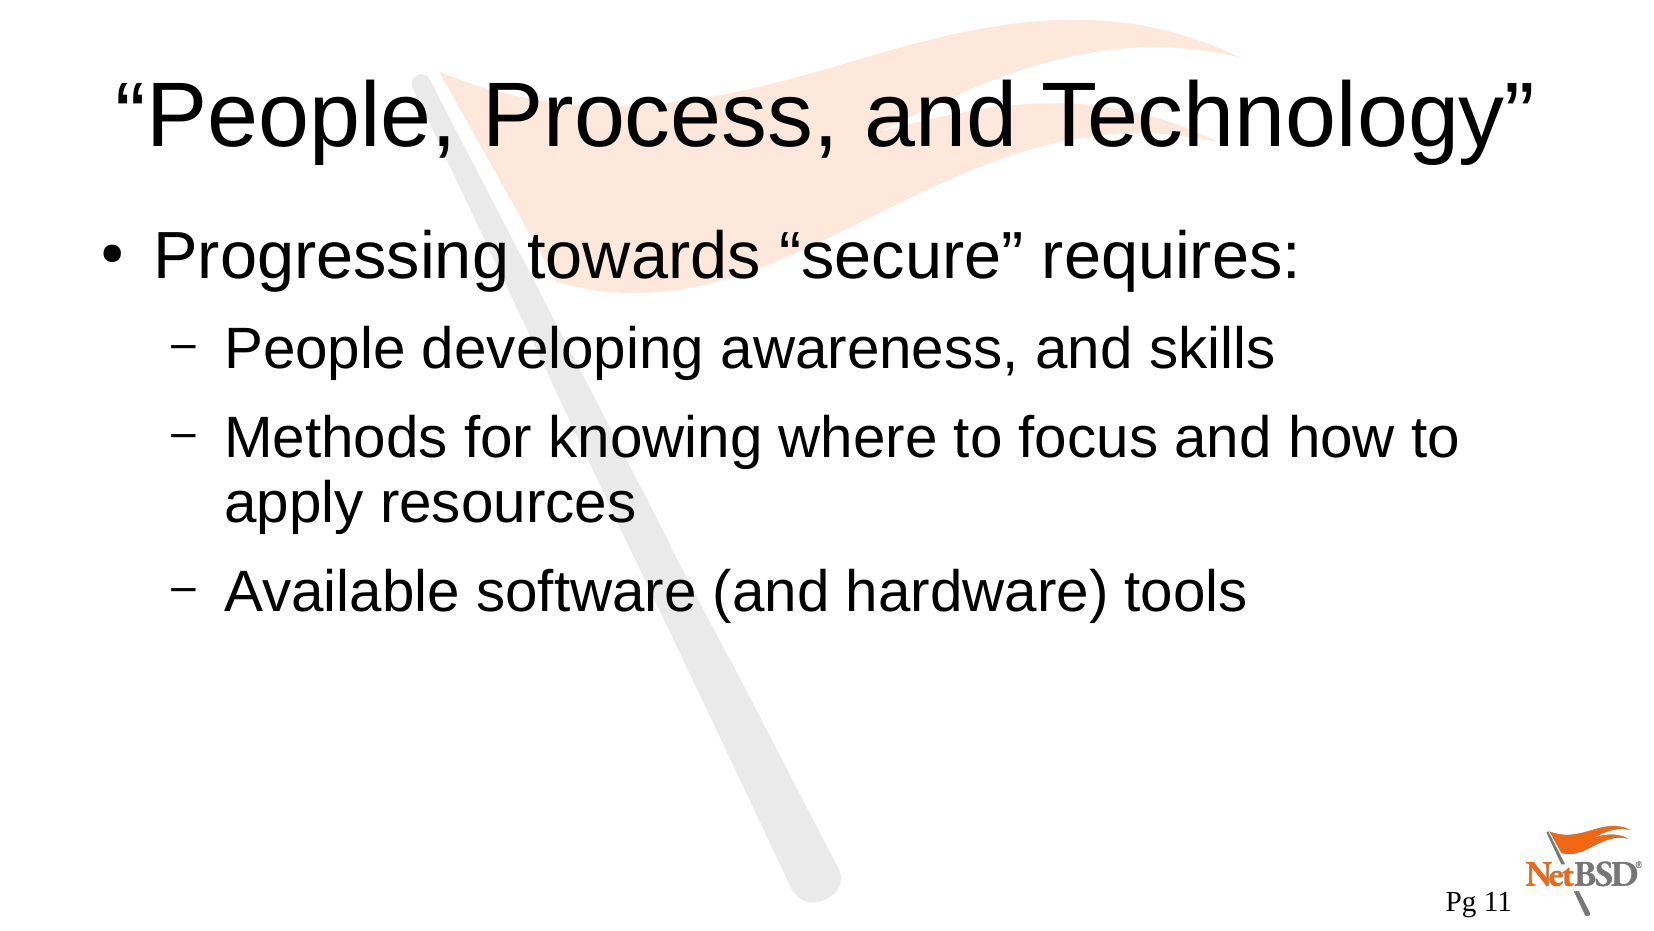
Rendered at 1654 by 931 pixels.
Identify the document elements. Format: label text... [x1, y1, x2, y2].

picture [1526, 826, 1642, 916]
title “People, Process, and Technology” [82, 37, 1571, 193]
list Progressing towards “secure” requires: People developing awareness, and skills Methods for knowing where to focus and how to apply resources Available software (and hardware) tools [82, 217, 1571, 758]
